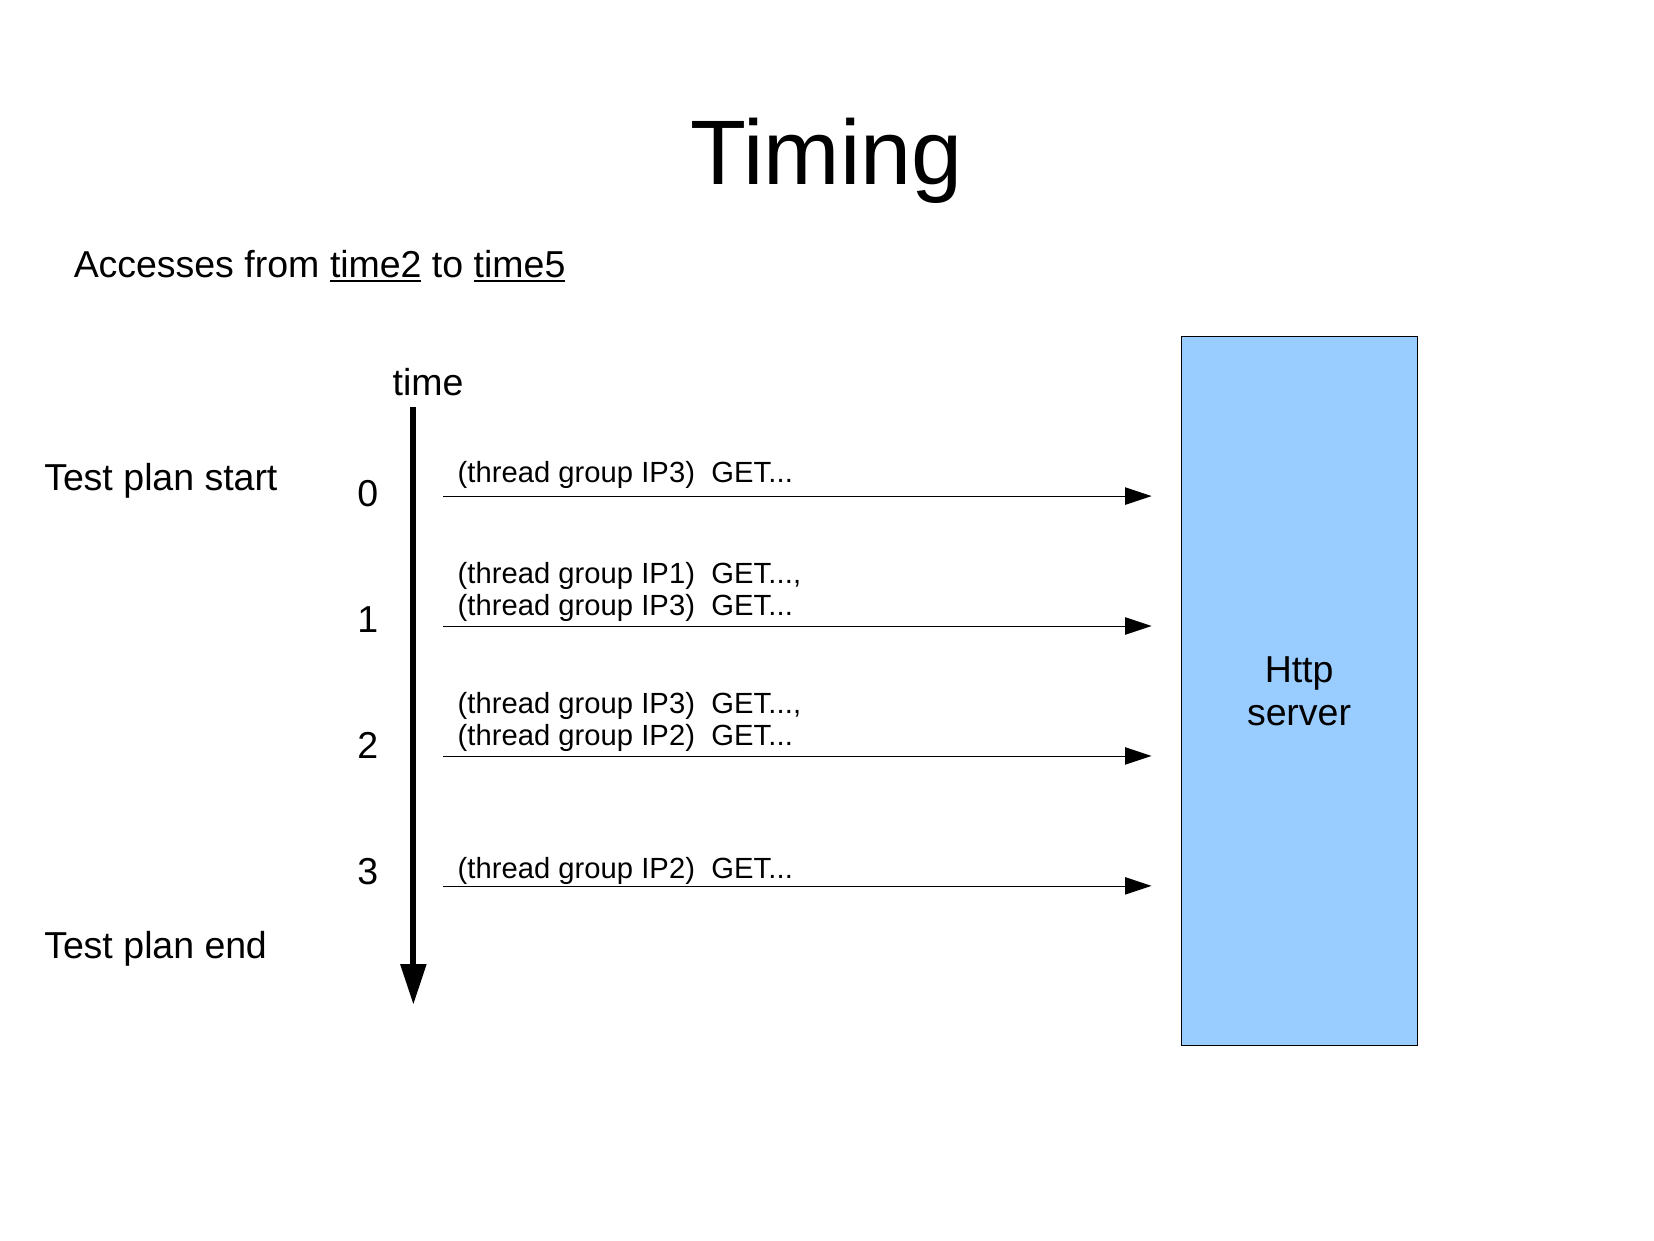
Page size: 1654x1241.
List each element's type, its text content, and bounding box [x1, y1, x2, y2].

text_box Http server [1181, 336, 1418, 1046]
text_box Accesses from time2 to time5 [59, 236, 621, 294]
text_box Test plan start [29, 448, 296, 506]
title Timing [82, 56, 1571, 250]
text_box (thread group IP3) GET..., (thread group IP2) GET... [442, 679, 1063, 760]
text_box time [377, 354, 526, 473]
text_box (thread group IP2) GET... [442, 844, 1063, 893]
text_box 0 1 2 3 [342, 465, 402, 985]
text_box (thread group IP3) GET... [442, 448, 975, 497]
text_box (thread group IP1) GET..., (thread group IP3) GET... [442, 549, 1063, 630]
text_box Test plan end [29, 917, 296, 975]
